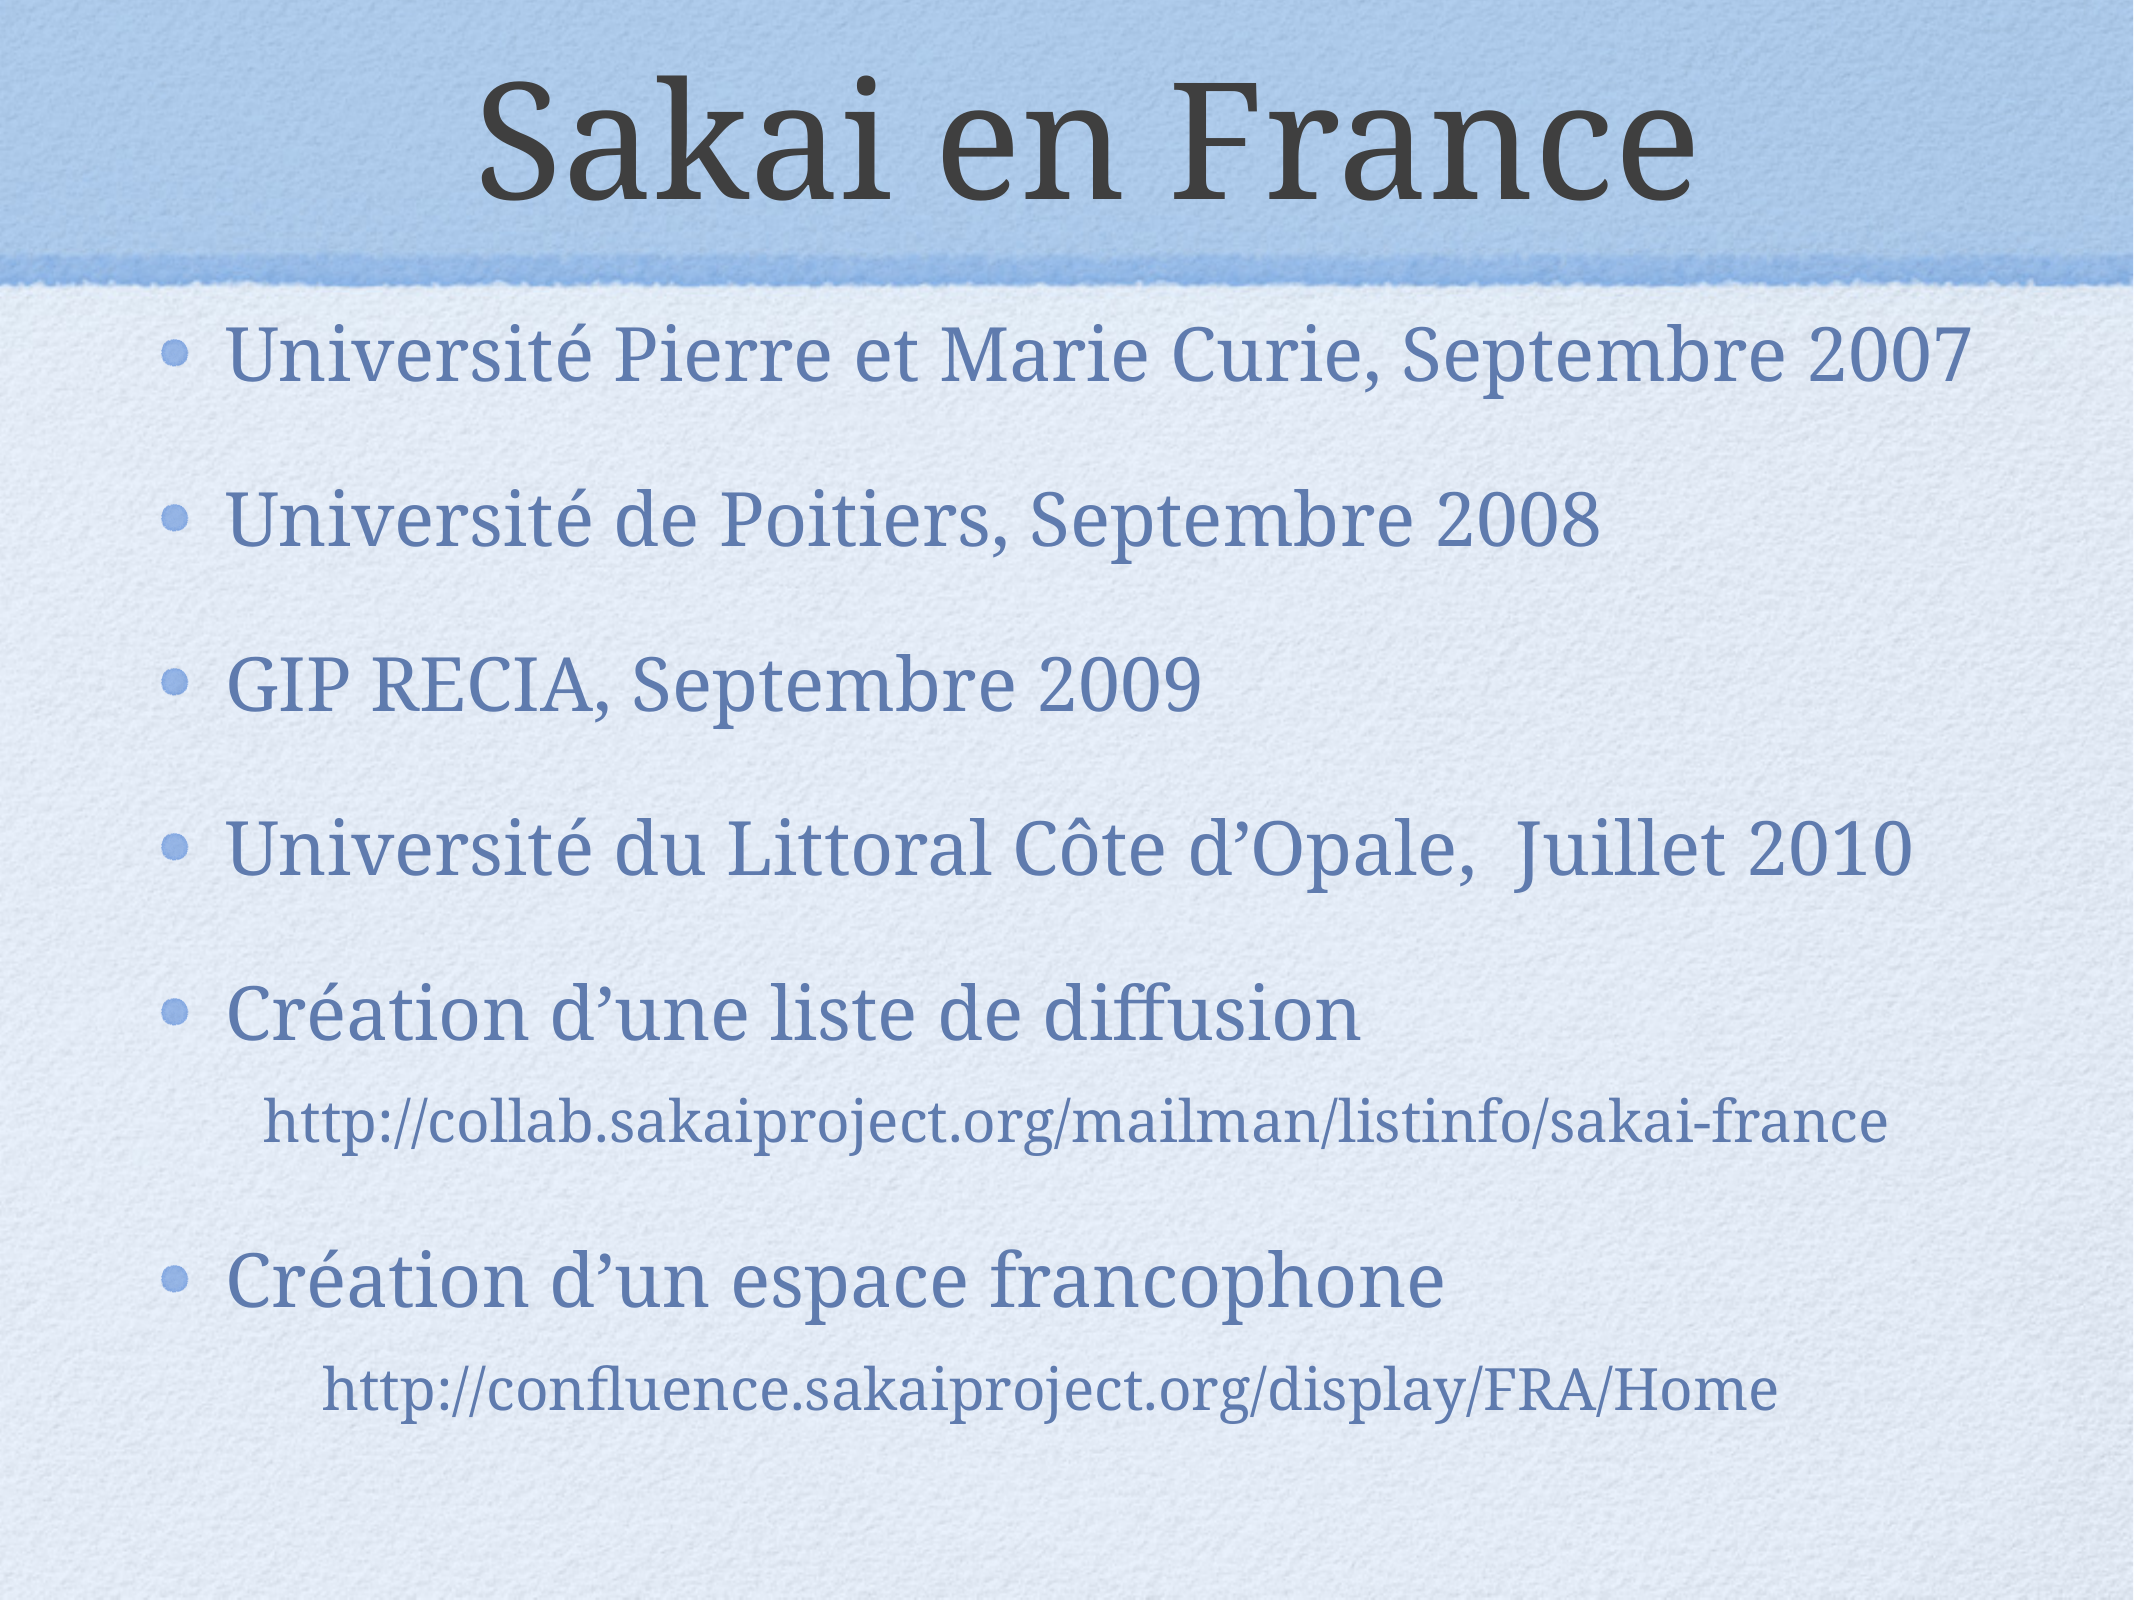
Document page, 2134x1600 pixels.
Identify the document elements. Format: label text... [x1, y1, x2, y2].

title Sakai en France [72, 24, 2061, 248]
picture [0, 0, 2134, 1600]
list Université Pierre et Marie Curie, Septembre 2007 Université de Poitiers, Septembre 2008 GIP RECIA, Septembre 2009 Université du Littoral Côte d’Opale, Juillet 2010 Création d’une liste de diffusion http://collab.sakaiproject.org/mailman/listinfo/sakai-france Création d’un espace francophone http://confluence.sakaiproject.org/display/FRA/Home [72, 293, 2061, 1542]
